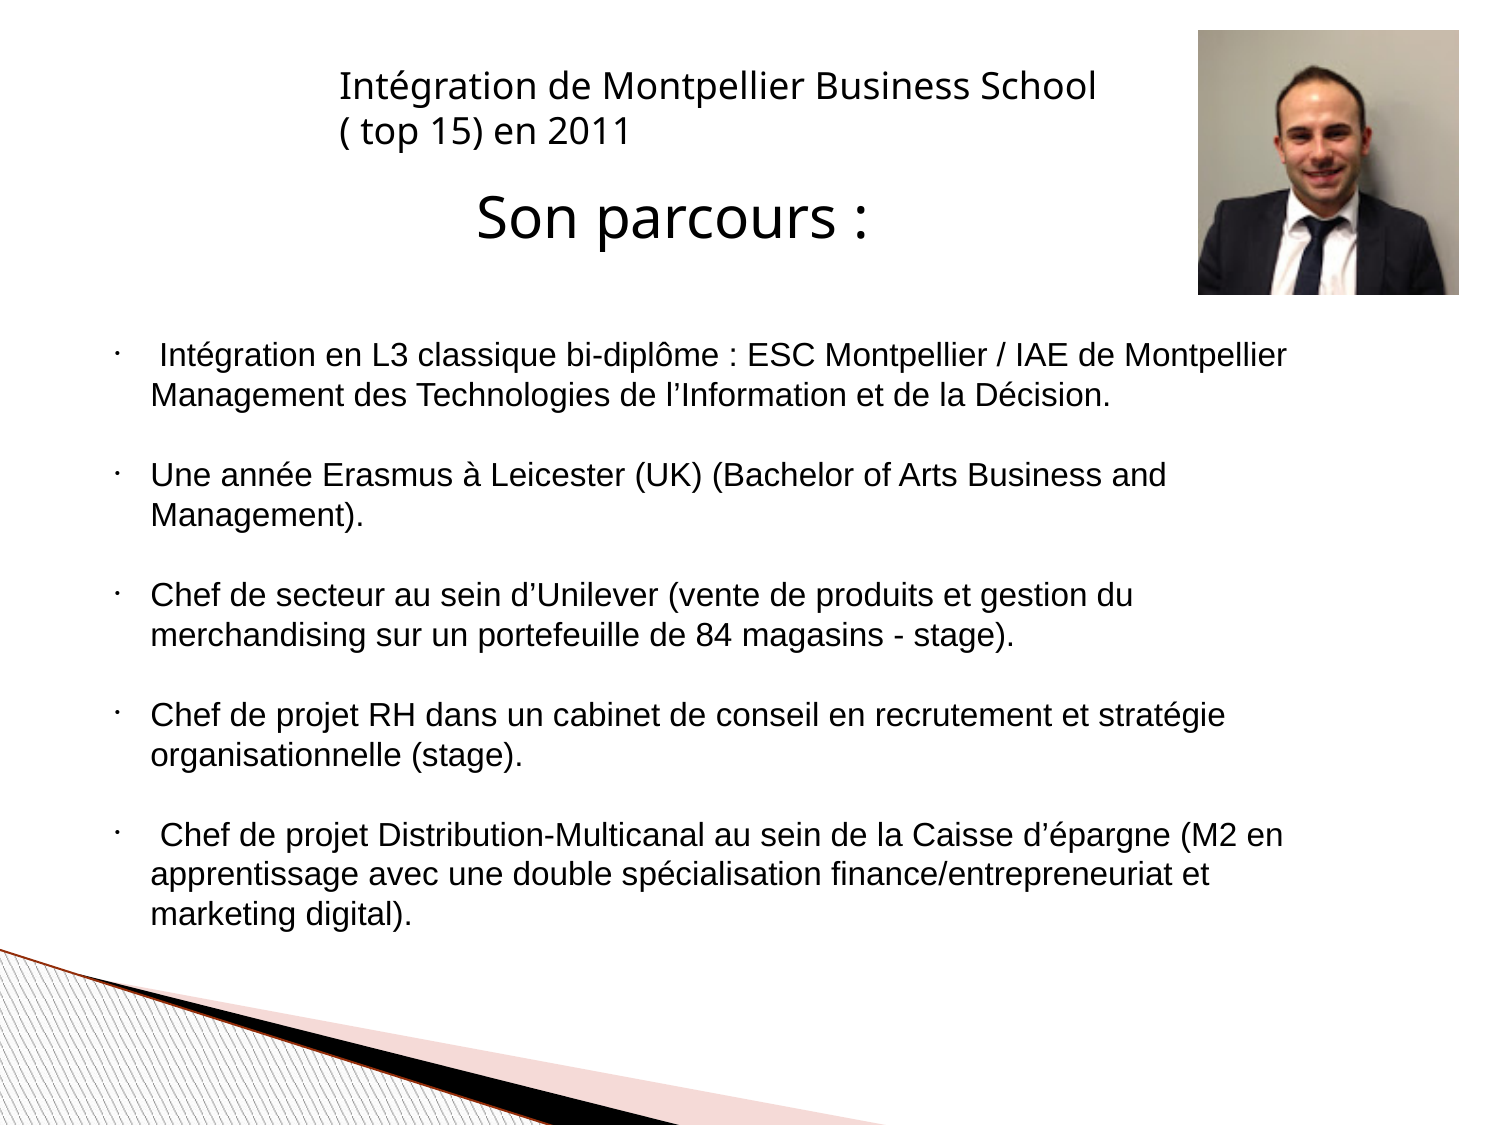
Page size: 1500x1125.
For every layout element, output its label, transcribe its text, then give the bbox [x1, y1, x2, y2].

text_box Son parcours : [461, 172, 899, 258]
picture [1198, 30, 1459, 295]
text_box Intégration de Montpellier Business School ( top 15) en 2011 [324, 54, 1128, 160]
picture [0, 952, 543, 1125]
text_box Intégration en L3 classique bi-diplôme : ESC Montpellier / IAE de Montpellier Management des Technologies de l’Information et de la Décision. Une année Erasmus à Leicester (UK) (Bachelor of Arts Business and Management). Chef de secteur au sein d’Unilever (vente de produits et gestion du merchandising sur un portefeuille de 84 magasins - stage). Chef de projet RH dans un cabinet de conseil en recrutement et stratégie organisationnelle (stage). Chef de projet Distribution-Multicanal au sein de la Caisse d’épargne (M2 en apprentissage avec une double spécialisation finance/entrepreneuriat et marketing digital). [100, 326, 1376, 940]
